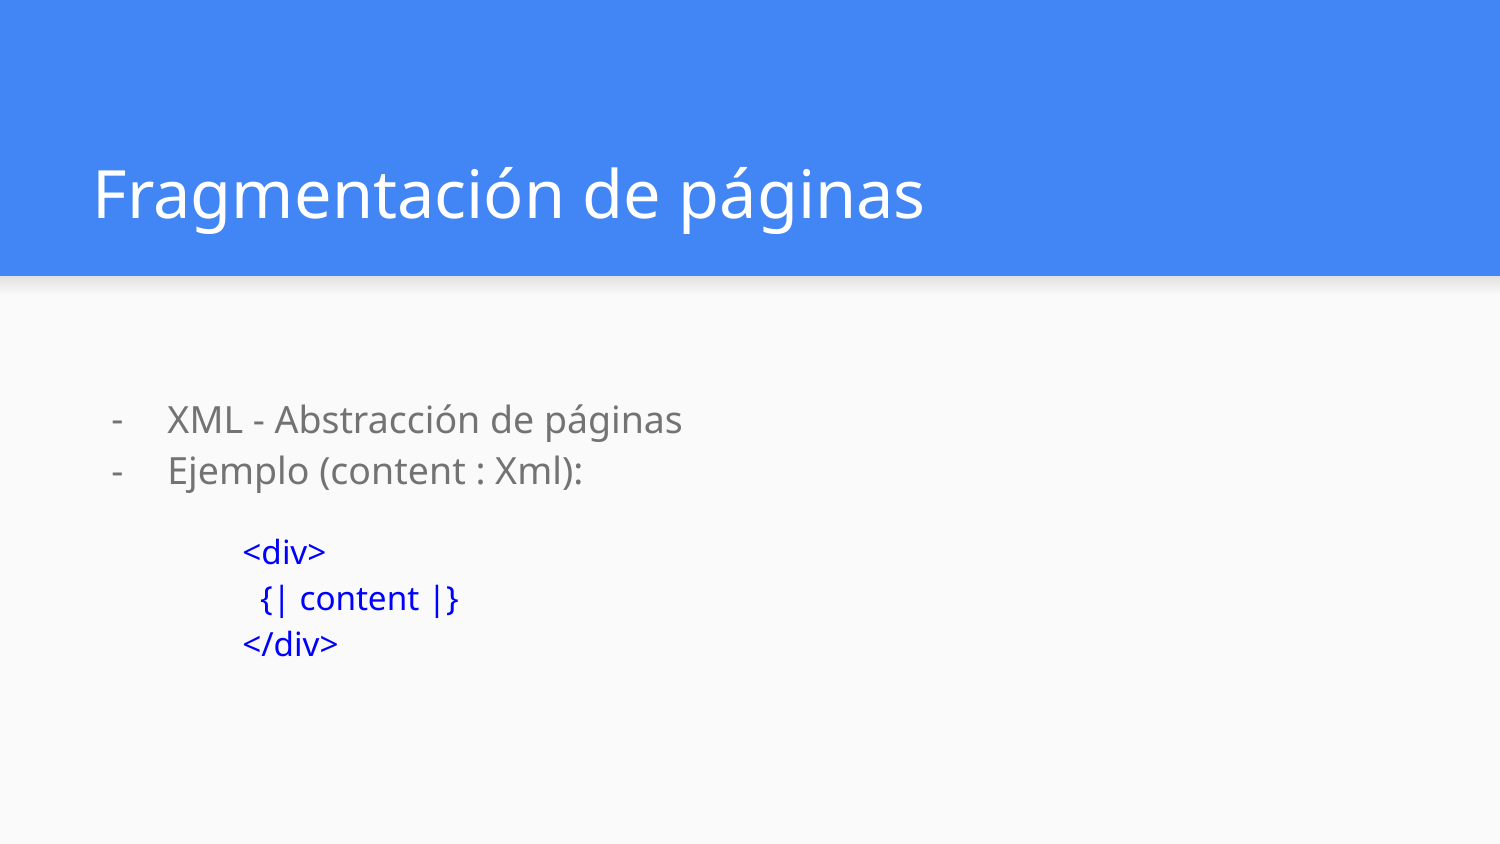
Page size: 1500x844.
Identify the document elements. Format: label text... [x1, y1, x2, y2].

title Fragmentación de páginas [77, 121, 1427, 248]
list XML - Abstracción de páginas Ejemplo (content : Xml): <div> {| content |} </div> [77, 314, 1427, 760]
